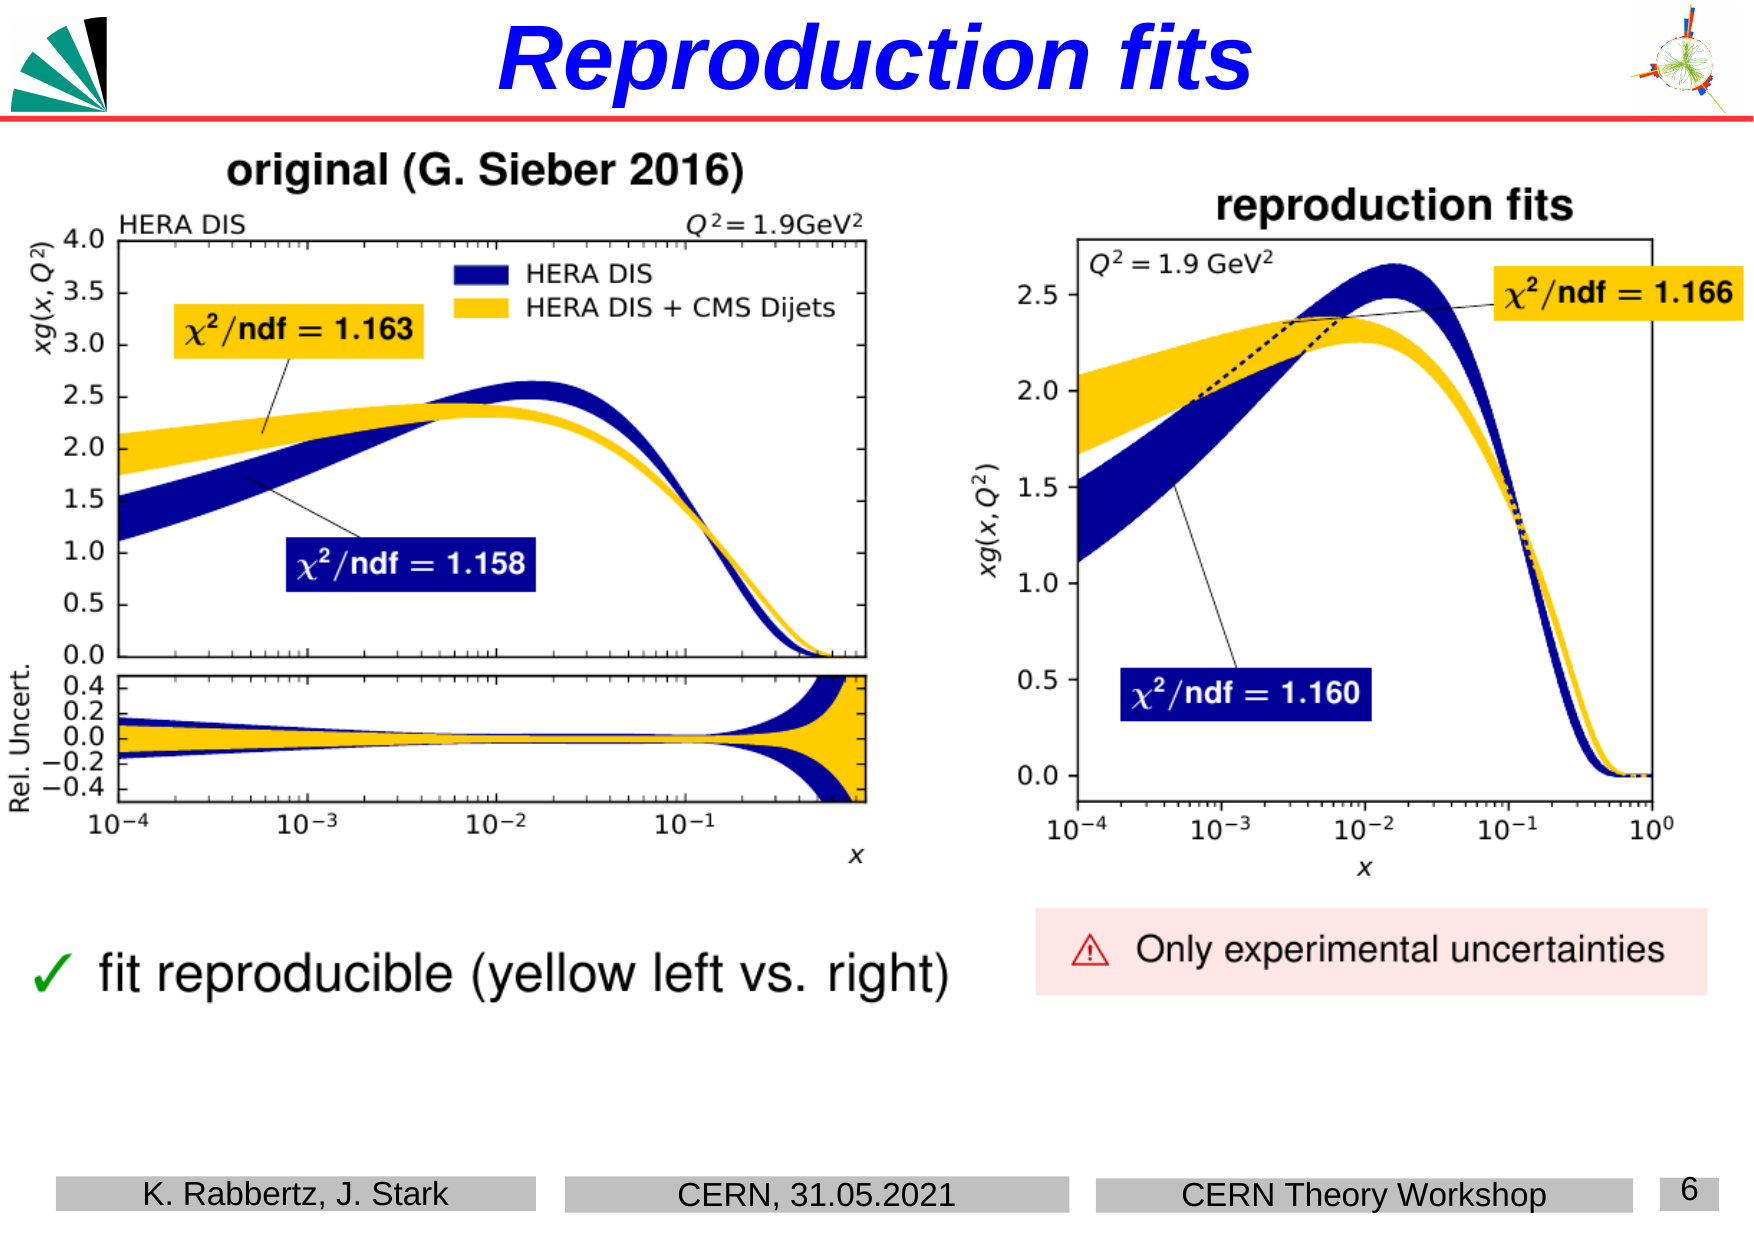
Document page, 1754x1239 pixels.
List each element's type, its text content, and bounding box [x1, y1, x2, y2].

picture [11, 17, 107, 113]
picture [1631, 5, 1739, 113]
picture [0, 137, 1754, 1171]
title Reproduction fits [124, 0, 1630, 116]
